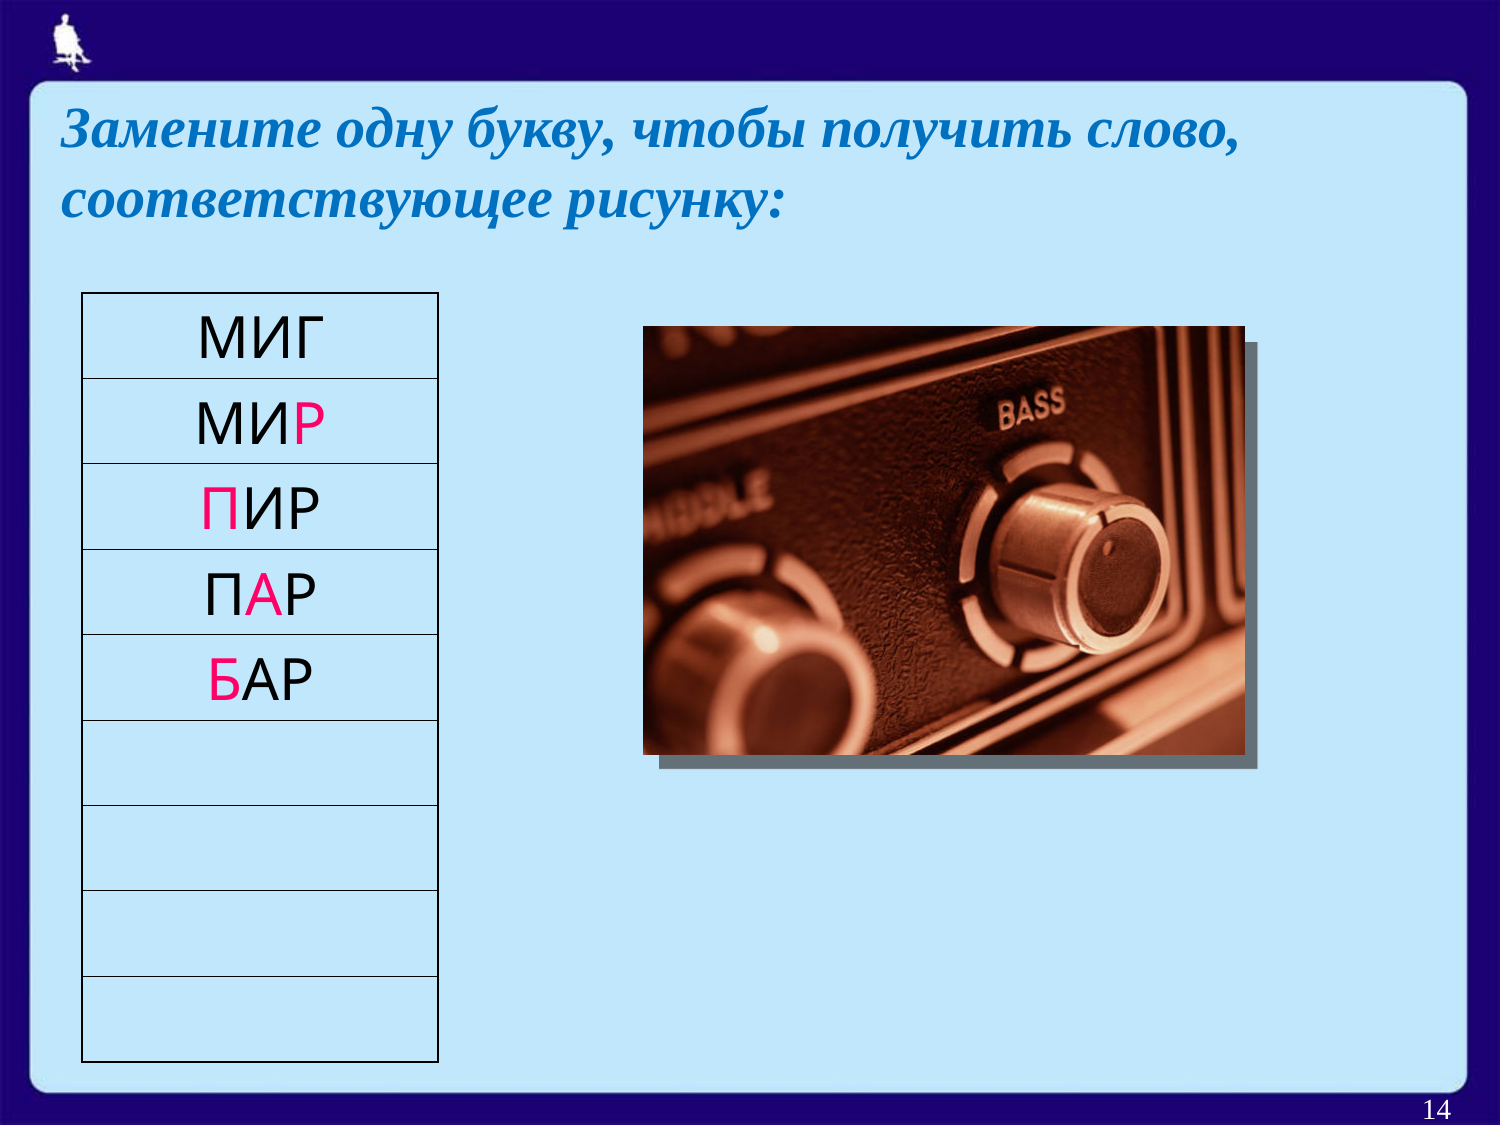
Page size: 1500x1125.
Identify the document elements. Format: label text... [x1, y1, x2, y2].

table_cell [83, 891, 437, 976]
table_cell ПИР [83, 464, 437, 549]
table_cell [83, 977, 437, 1061]
table_cell ПАР [83, 550, 437, 634]
text_box <номер> [1116, 1082, 1467, 1125]
text_box Замените одну букву, чтобы получить слово, соответствующее рисунку: [46, 81, 1477, 238]
table_cell [83, 721, 437, 805]
table_cell МИР [83, 379, 437, 463]
table_cell [83, 806, 437, 890]
table_cell БАР [83, 635, 437, 720]
picture [0, 0, 1500, 1125]
table_header МИГ [83, 294, 437, 378]
